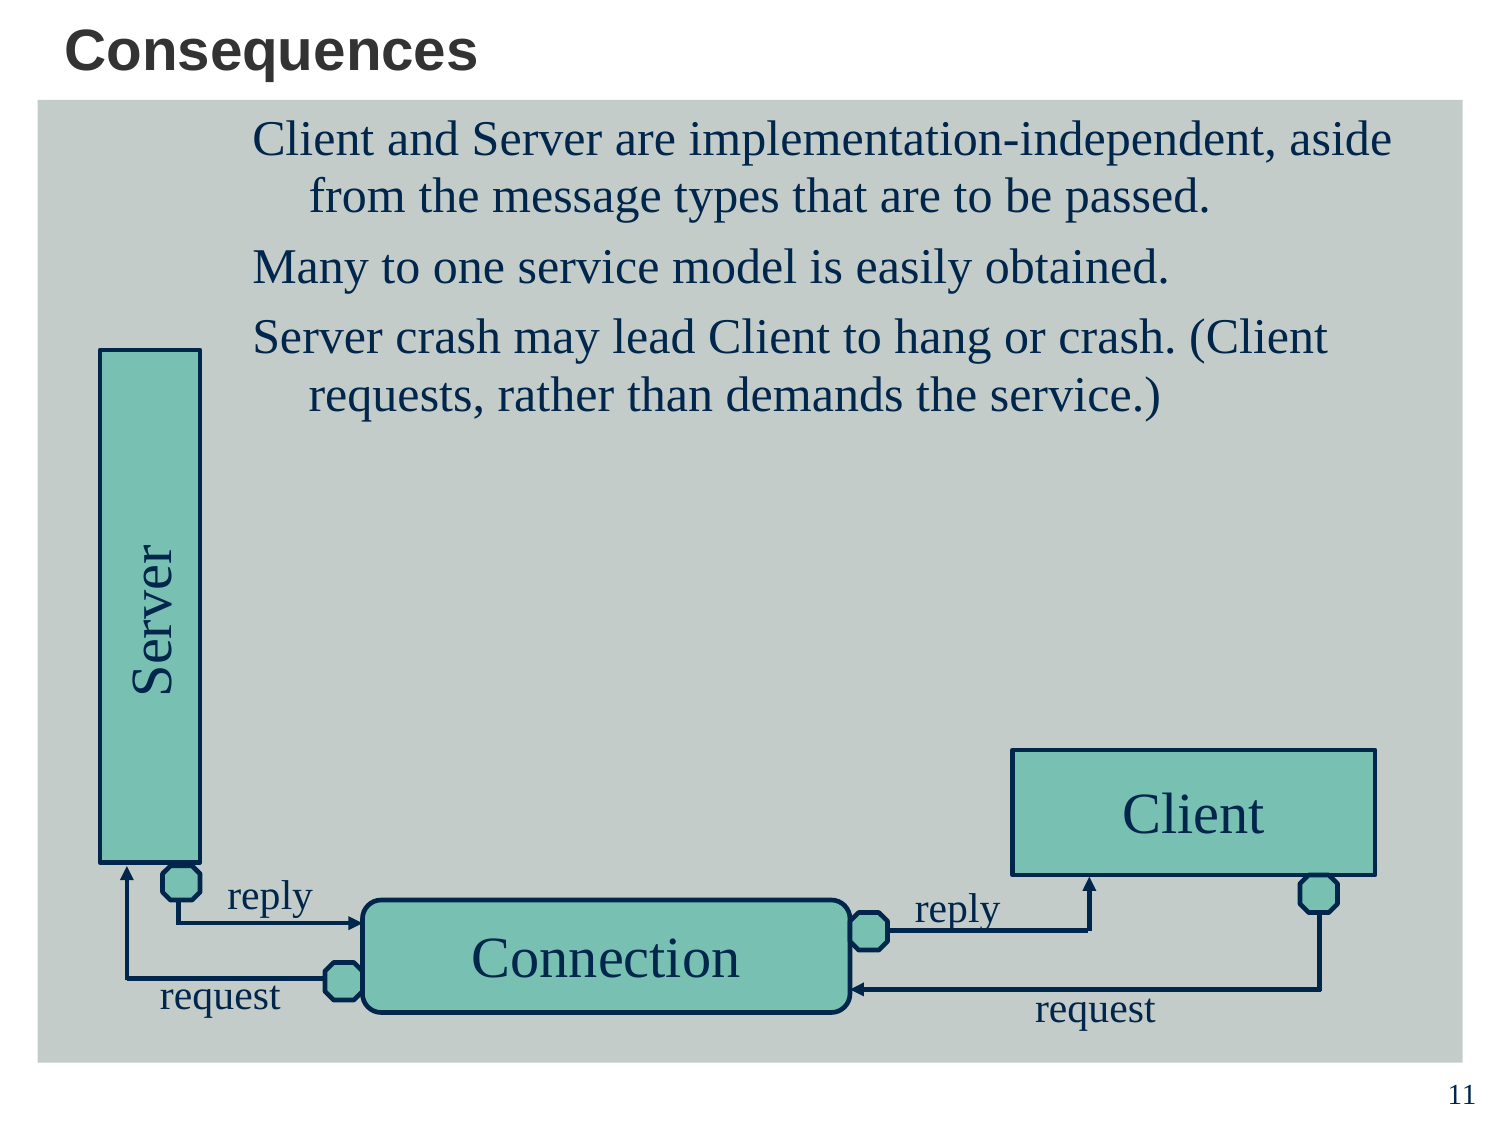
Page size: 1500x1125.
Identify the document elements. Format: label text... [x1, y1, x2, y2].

text_box [1299, 875, 1338, 913]
text_box request [1020, 975, 1171, 1041]
text_box Connection [368, 906, 844, 1007]
text_box [162, 865, 201, 901]
text_box [99, 705, 201, 863]
list [37, 99, 1463, 1063]
title Consequences [50, 0, 1450, 91]
text_box Client [1012, 750, 1375, 876]
text_box [324, 900, 888, 1013]
text_box Client and Server are implementation-independent, aside from the message types that are to be passed. Many to one service model is easily obtained. Server crash may lead Client to hang or crash. (Client requests, rather than demands the service.) [237, 99, 1450, 738]
text_box Server [99, 537, 201, 705]
text_box reply [212, 862, 329, 928]
text_box reply [900, 875, 1016, 941]
text_box [99, 350, 201, 537]
text_box request [145, 962, 296, 1028]
